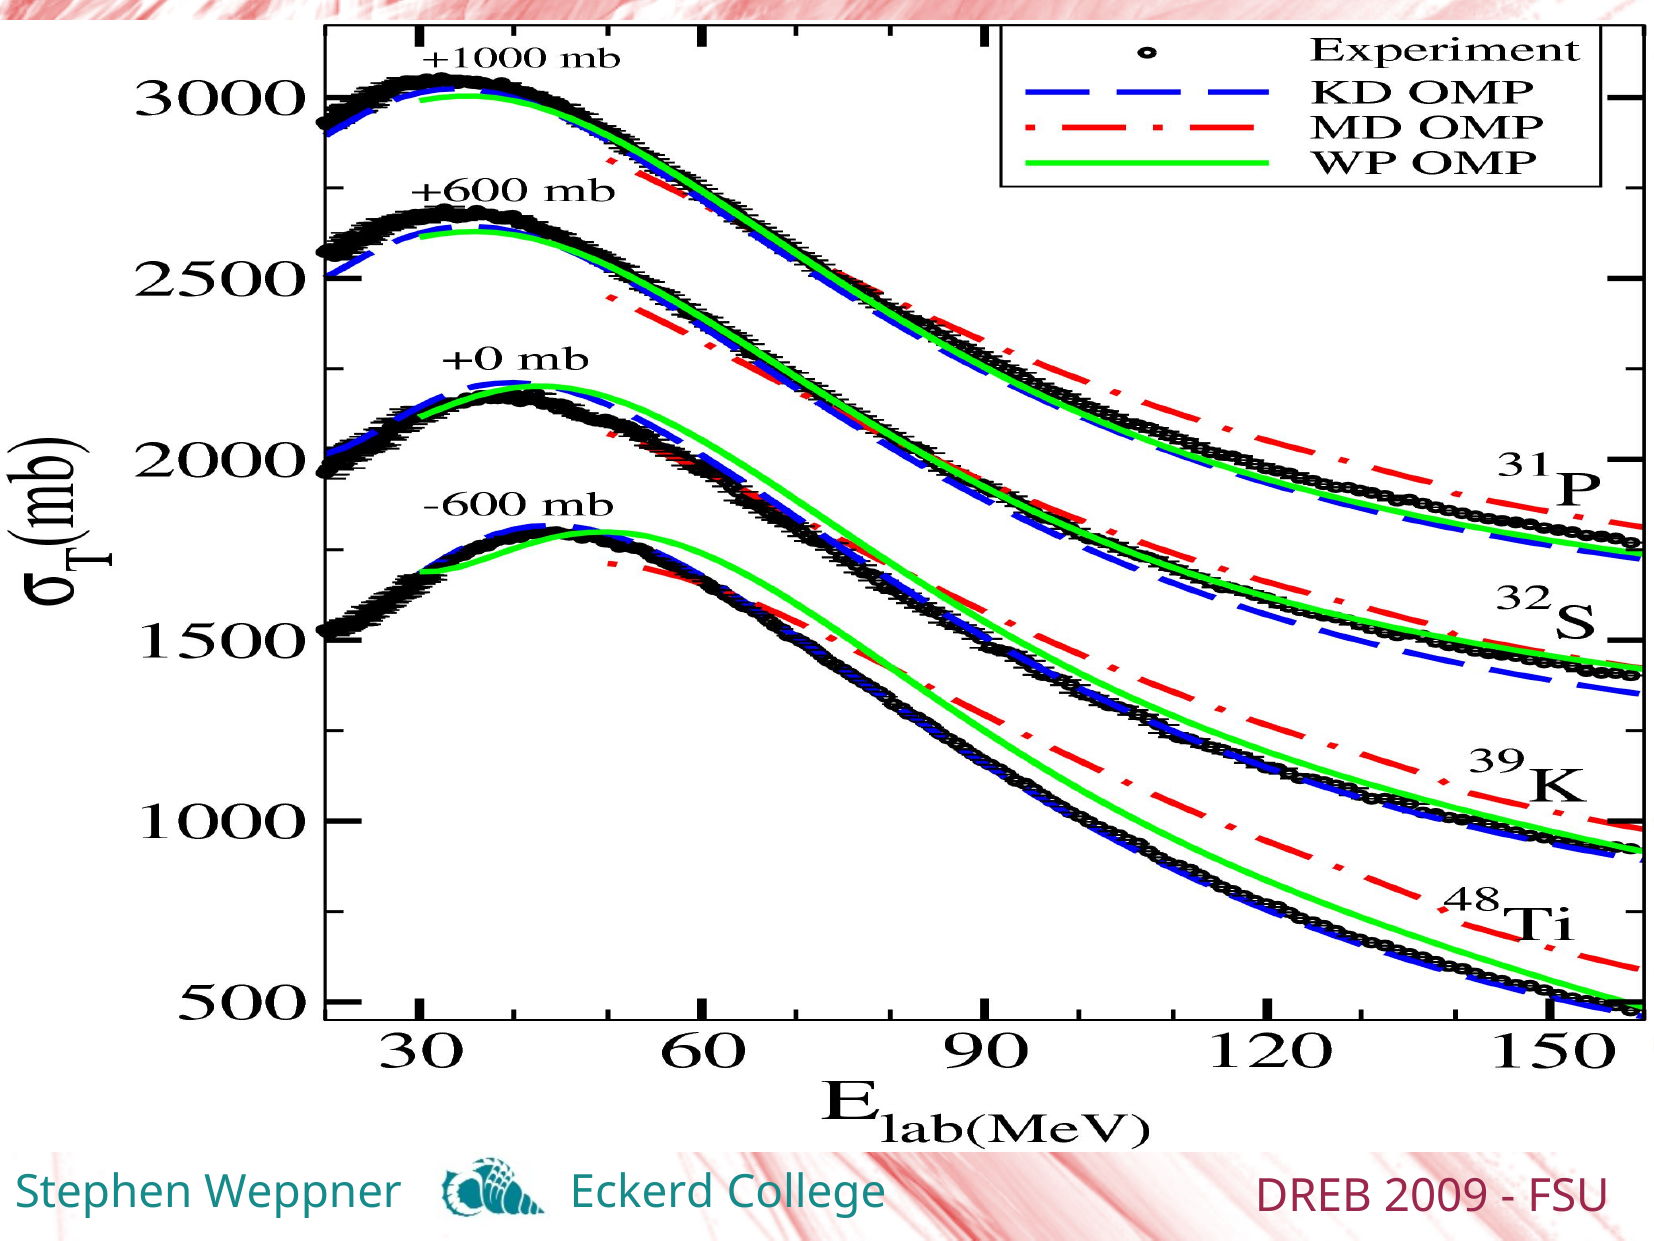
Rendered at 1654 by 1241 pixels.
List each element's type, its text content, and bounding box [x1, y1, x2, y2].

picture [0, 0, 1654, 1241]
text_box Stephen Weppner Eckerd College [0, 1152, 889, 1225]
text_box DREB 2009 - FSU [1240, 1152, 1644, 1228]
